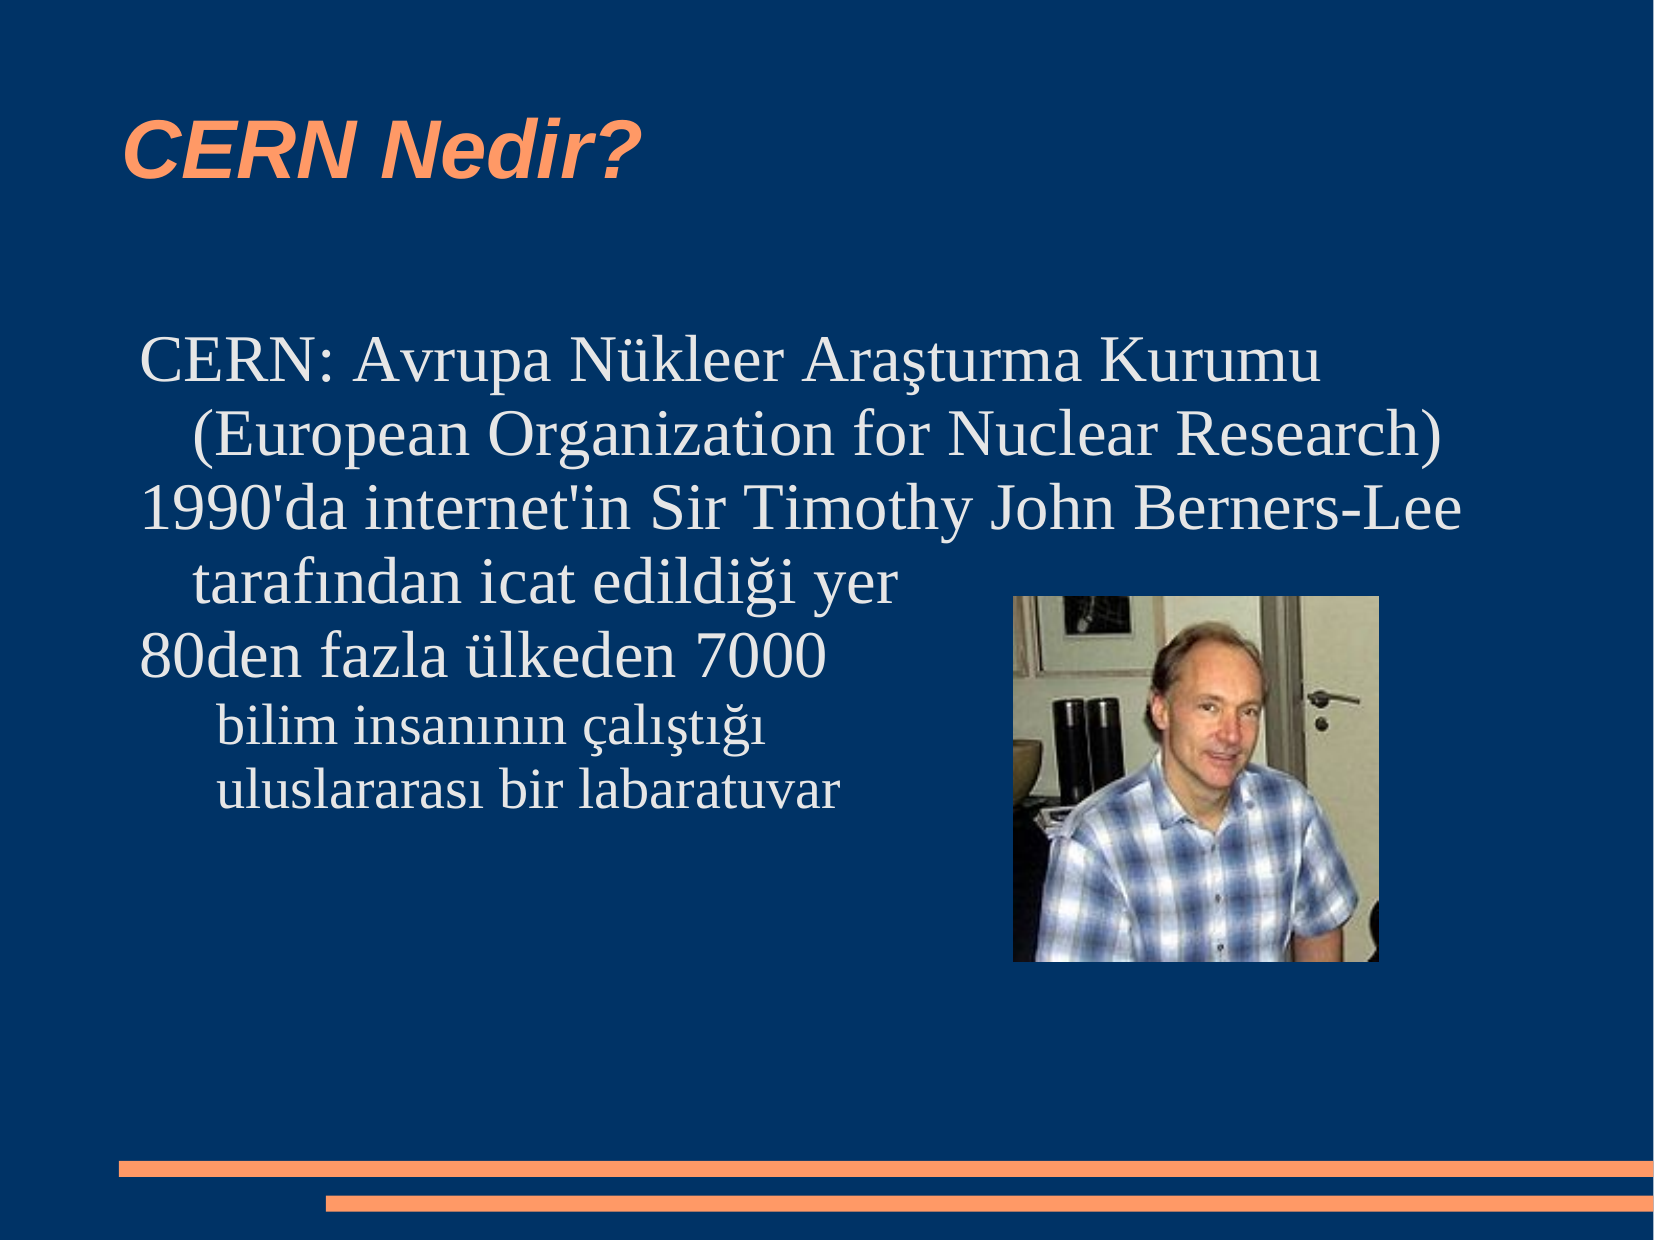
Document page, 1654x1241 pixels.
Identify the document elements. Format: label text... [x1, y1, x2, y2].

list CERN: Avrupa Nükleer Araşturma Kurumu (European Organization for Nuclear Research) 1990'da internet'in Sir Timothy John Berners-Lee tarafından icat edildiği yer 80den fazla ülkeden 7000 bilim insanının çalıştığı uluslararası bir labaratuvar [121, 322, 1561, 1118]
picture [1013, 596, 1379, 962]
title CERN Nedir? [121, 46, 1534, 254]
